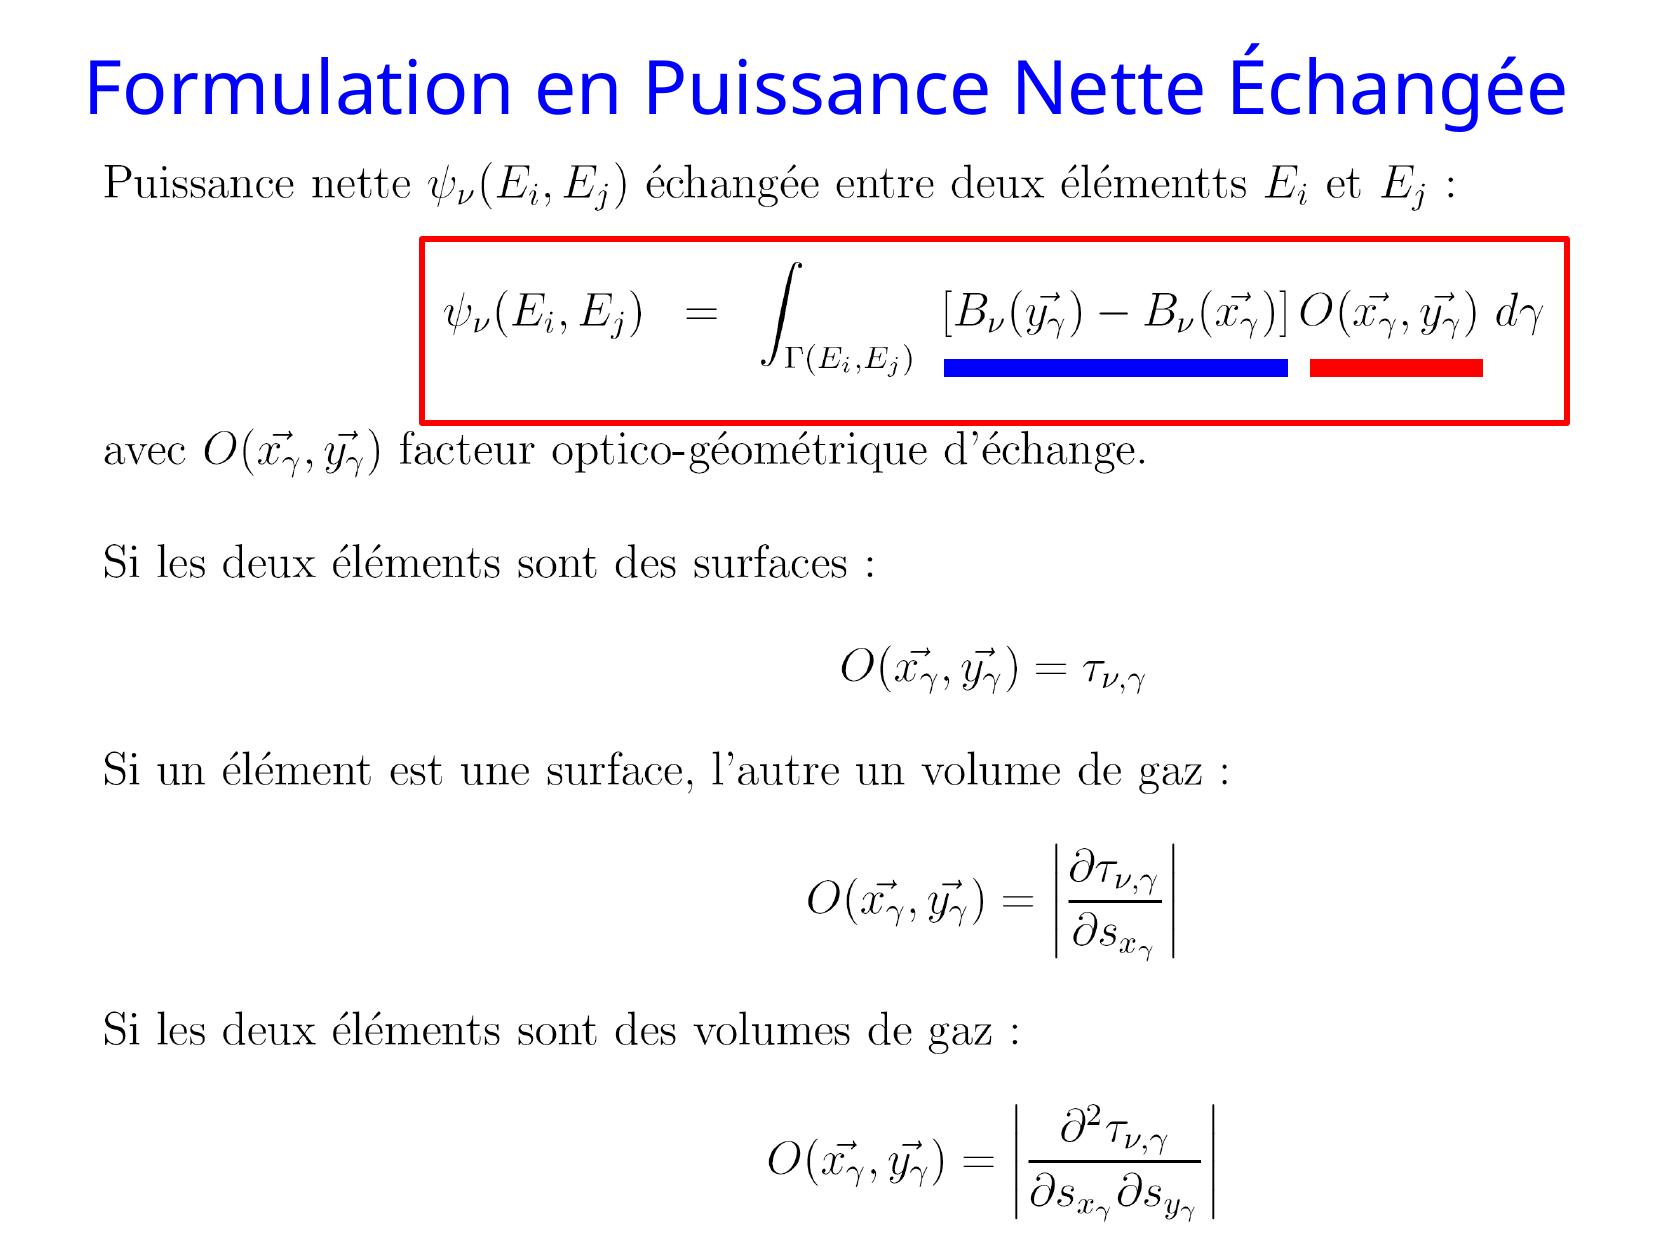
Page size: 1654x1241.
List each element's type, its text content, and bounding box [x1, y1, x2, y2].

picture [84, 143, 1561, 1241]
picture [425, 242, 1561, 420]
title Formulation en Puissance Nette Échangée [82, 16, 1571, 155]
